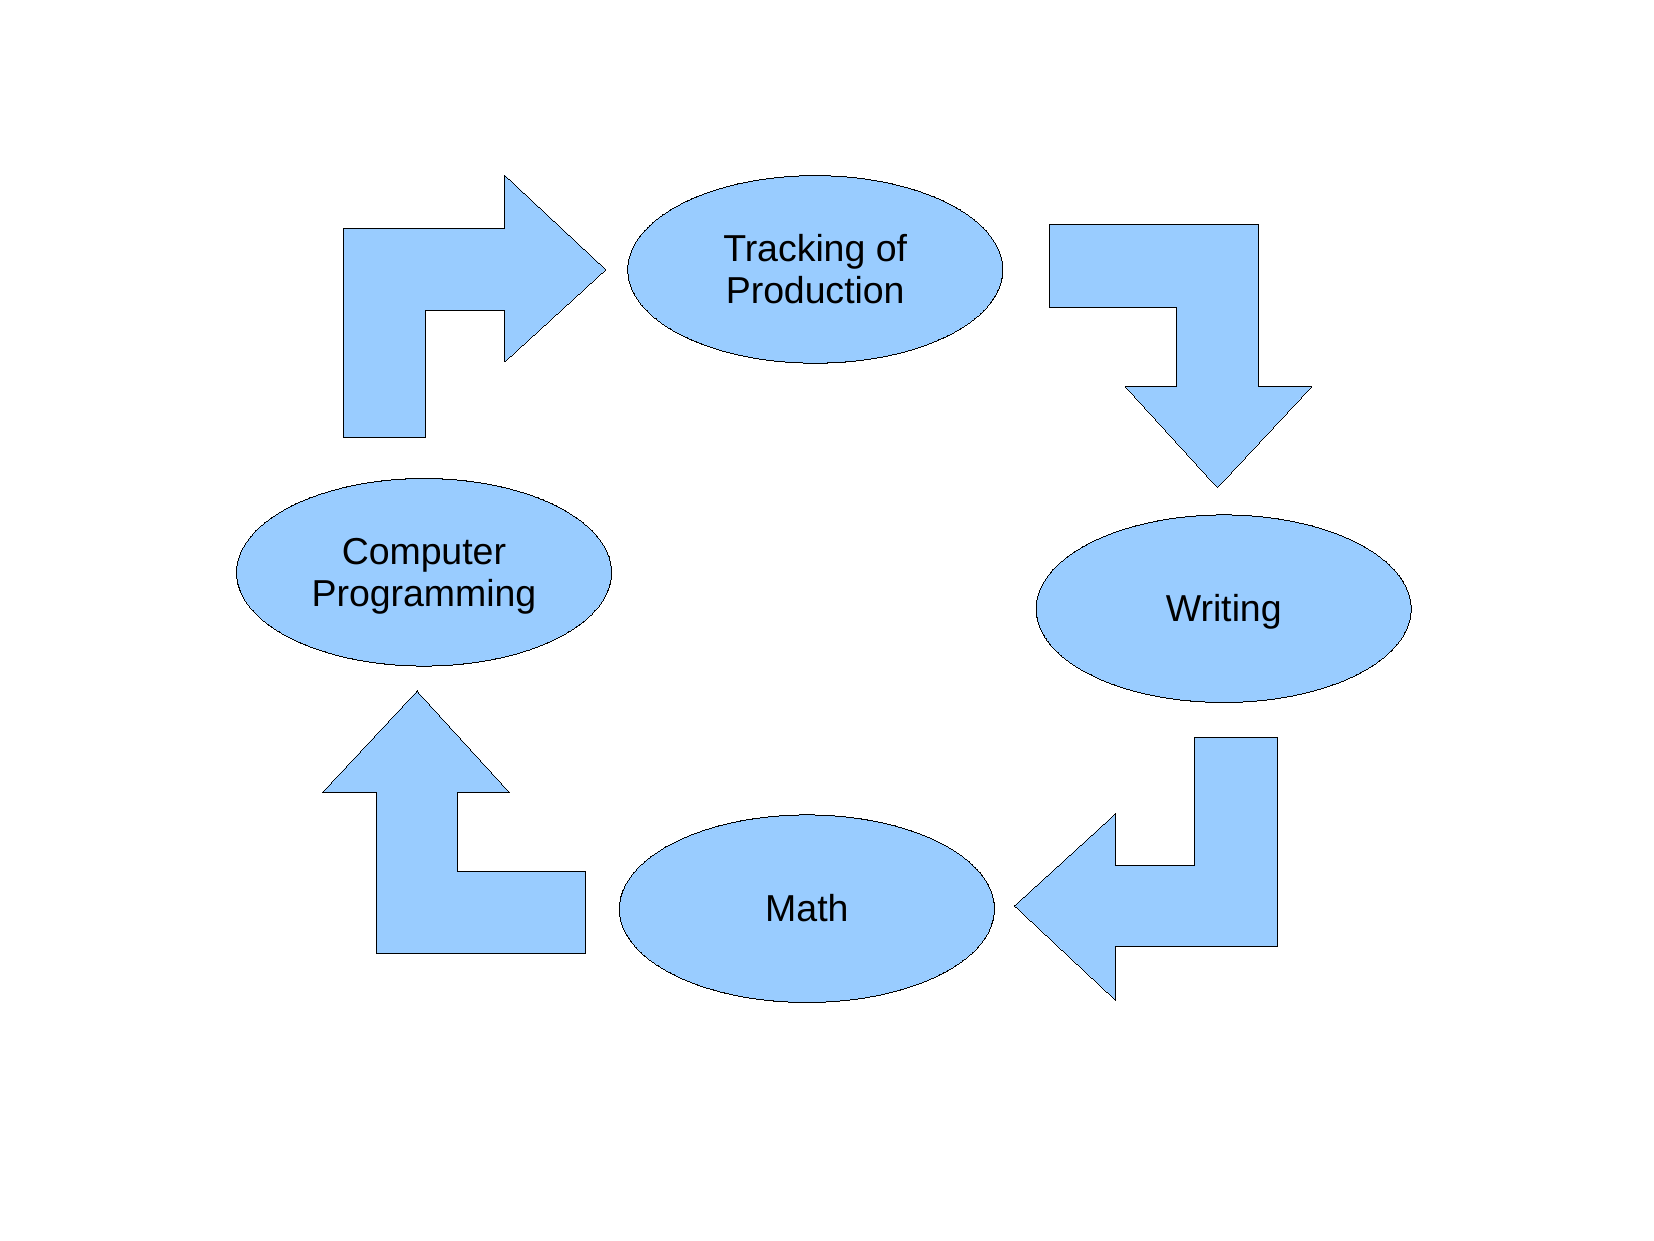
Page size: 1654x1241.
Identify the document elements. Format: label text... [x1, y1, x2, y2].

text_box [343, 175, 606, 438]
text_box Writing [1036, 514, 1412, 703]
text_box Computer Programming [236, 478, 612, 667]
text_box Tracking of Production [627, 175, 1003, 364]
text_box [322, 690, 586, 954]
text_box [1014, 737, 1278, 1001]
text_box [1049, 224, 1312, 488]
text_box Math [619, 814, 995, 1003]
